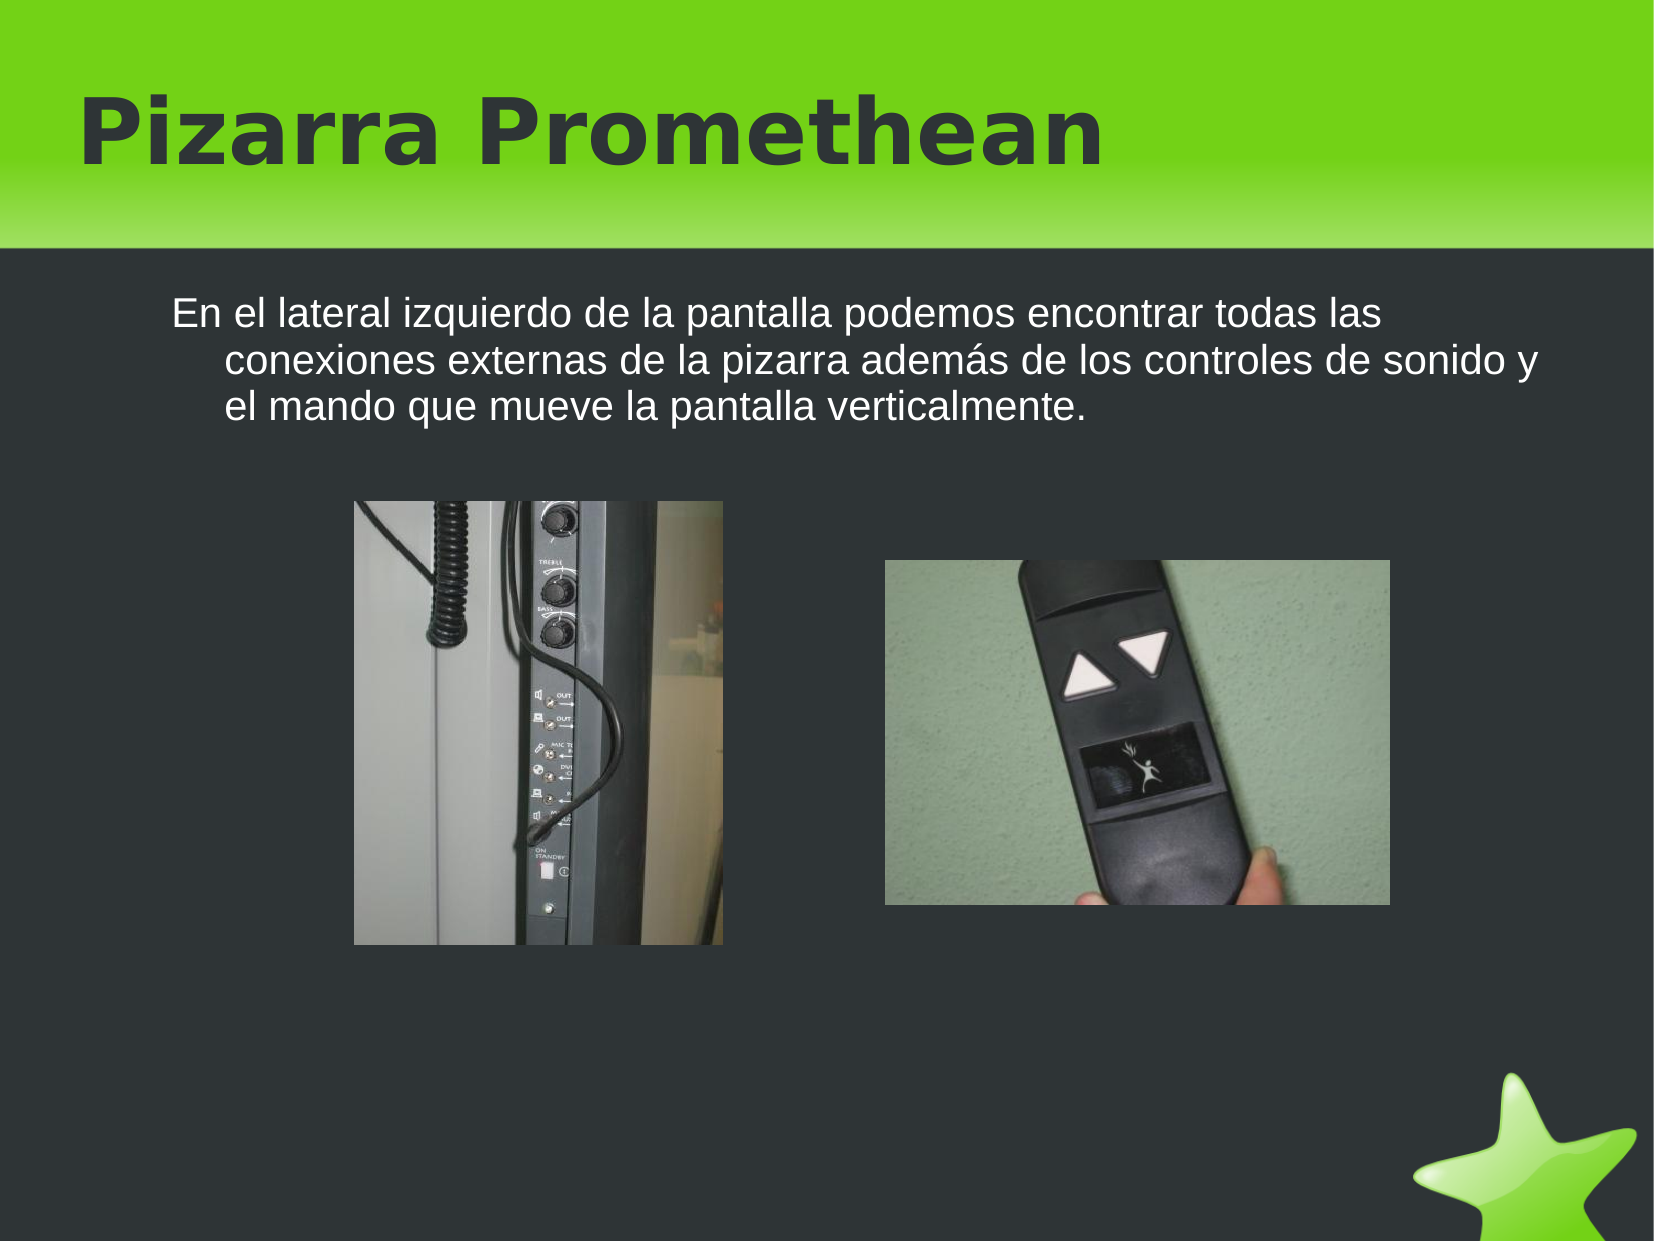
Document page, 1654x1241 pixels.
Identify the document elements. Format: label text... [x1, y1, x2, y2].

picture [0, 0, 1654, 1241]
list En el lateral izquierdo de la pantalla podemos encontrar todas las conexiones externas de la pizarra además de los controles de sonido y el mando que mueve la pantalla verticalmente. [82, 290, 1571, 1094]
title Pizarra Promethean [76, 36, 1565, 229]
